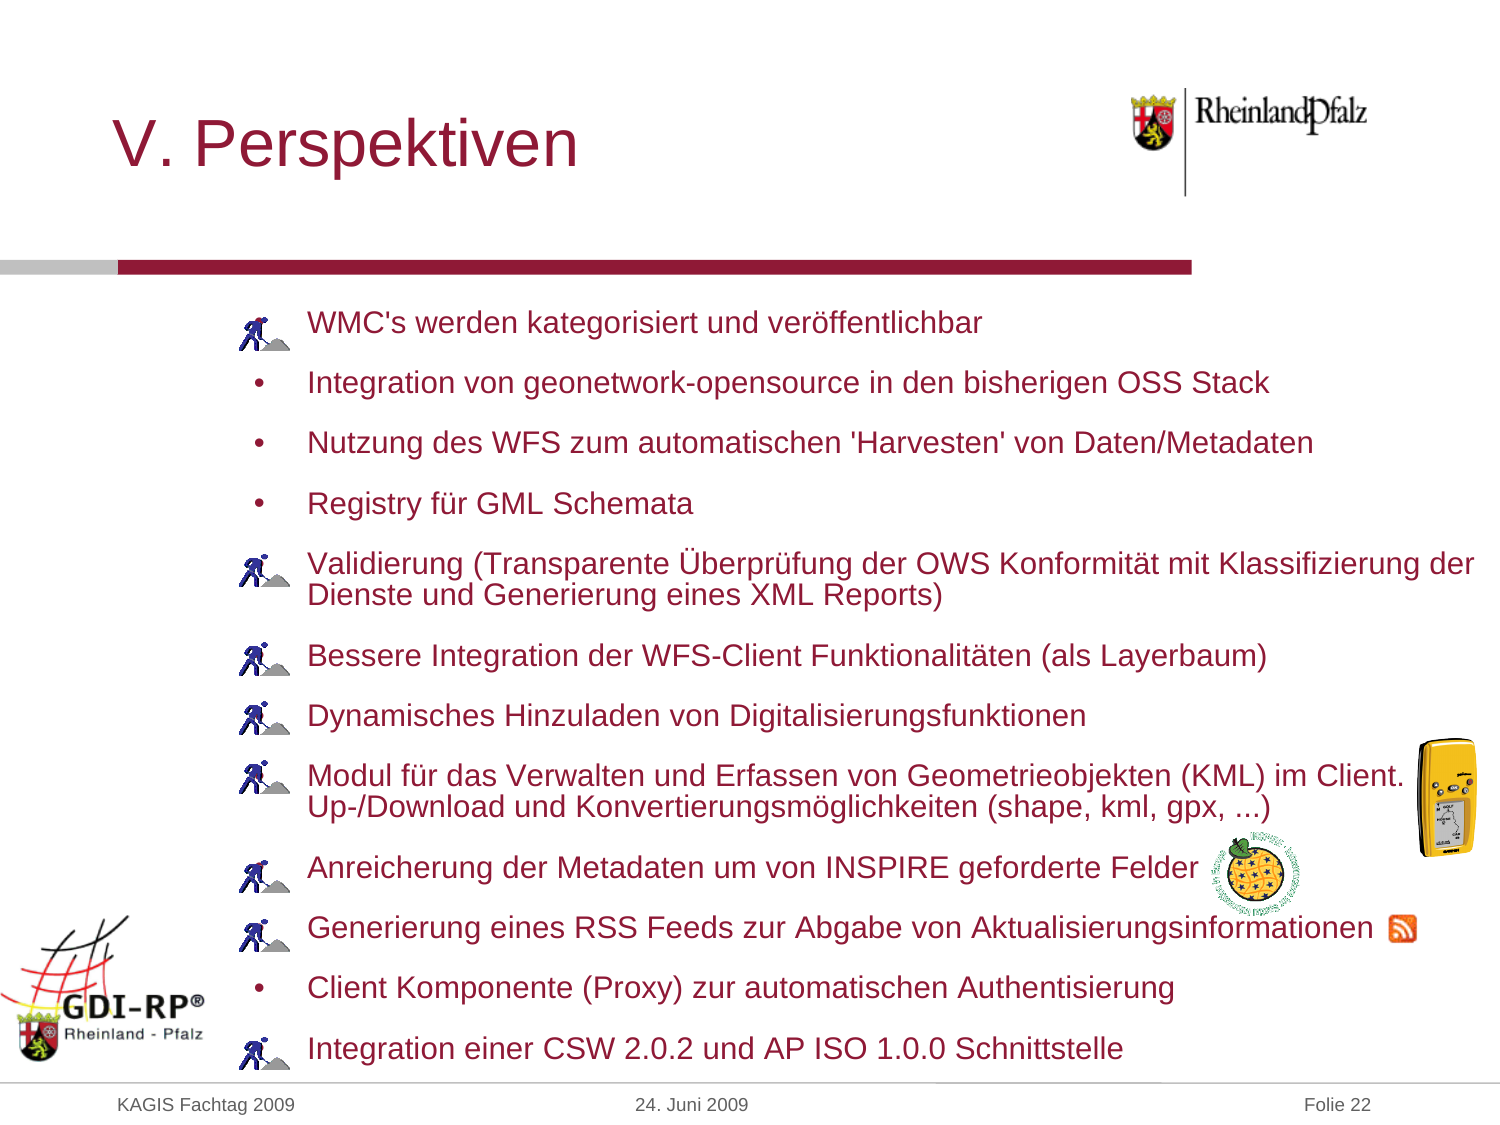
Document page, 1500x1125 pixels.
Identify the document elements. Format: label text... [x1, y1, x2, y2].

picture [231, 697, 296, 739]
picture [231, 638, 296, 680]
picture [1387, 913, 1419, 945]
picture [231, 550, 296, 591]
picture [231, 915, 296, 956]
picture [1131, 88, 1447, 198]
picture [1211, 832, 1300, 916]
picture [231, 856, 296, 897]
picture [0, 915, 207, 1063]
picture [231, 1033, 296, 1074]
picture [231, 756, 296, 798]
picture [231, 313, 296, 355]
list WMC's werden kategorisiert und veröffentlichbar Integration von geonetwork-opensource in den bisherigen OSS Stack Nutzung des WFS zum automatischen 'Harvesten' von Daten/Metadaten Registry für GML Schemata Validierung (Transparente Überprüfung der OWS Konformität mit Klassifizierung der Dienste und Generierung eines XML Reports) Bessere Integration der WFS-Client Funktionalitäten (als Layerbaum) Dynamisches Hinzuladen von Digitalisierungsfunktionen Modul für das Verwalten und Erfassen von Geometrieobjekten (KML) im Client. Up-/Download und Konvertierungsmöglichkeiten (shape, kml, gpx, ...) Anreicherung der Metadaten um von INSPIRE geforderte Felder Generierung eines RSS Feeds zur Abgabe von Aktualisierungsinformationen Client Komponente (Proxy) zur automatischen Authentisierung Integration einer CSW 2.0.2 und AP ISO 1.0.0 Schnittstelle [236, 308, 1500, 1125]
title V. Perspektiven [112, 70, 1071, 216]
